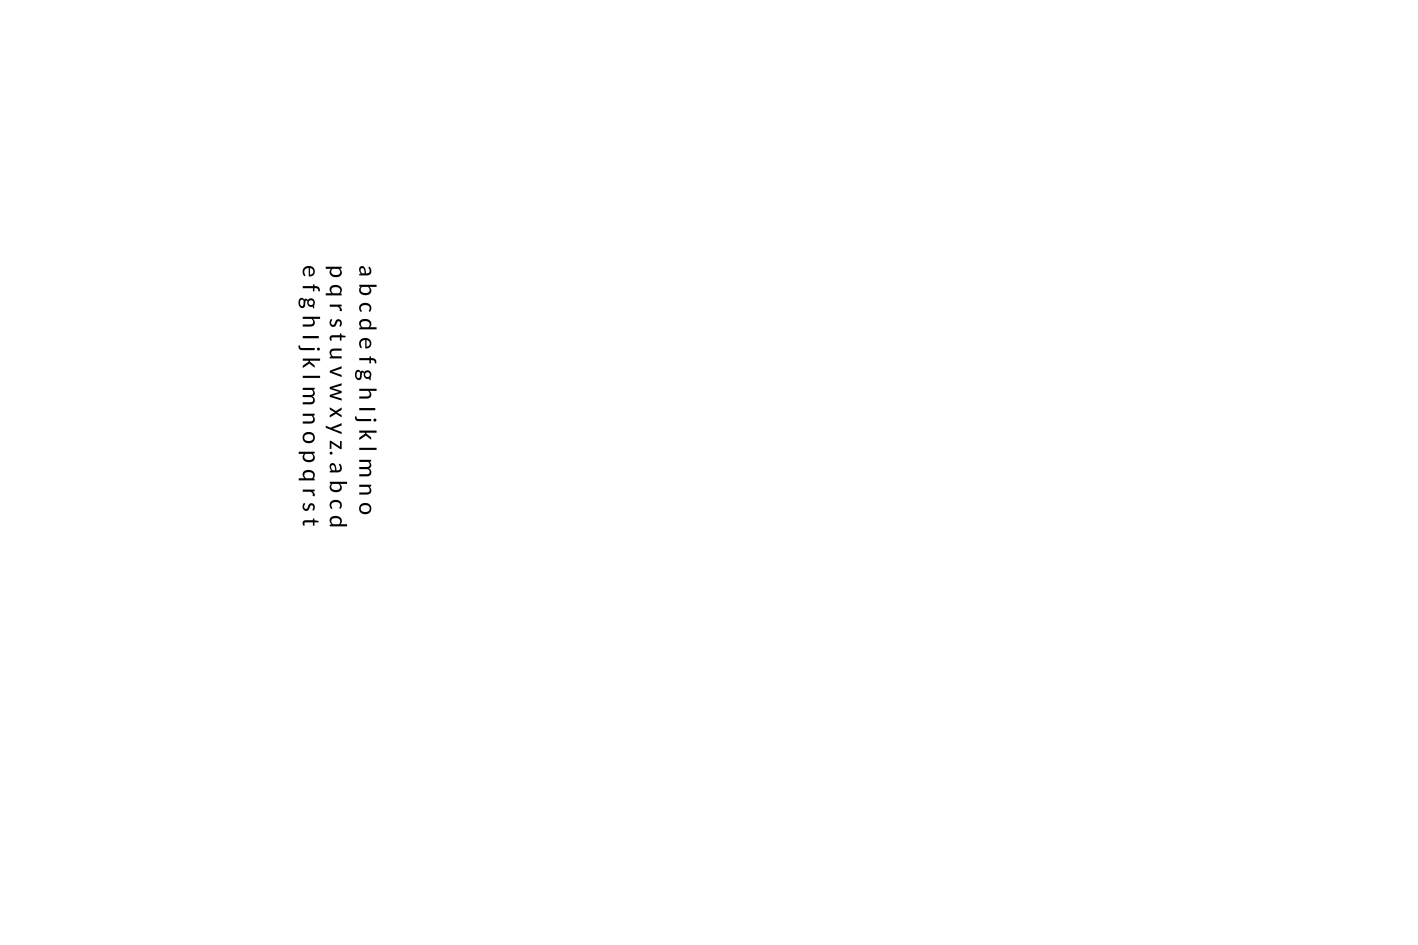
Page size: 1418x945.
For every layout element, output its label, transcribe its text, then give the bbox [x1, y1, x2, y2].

text_box a b c d e f g h I j k l m n o p q r s t u v w x y z. a b c d e f g h I j k l m n o p q r s t [118, 177, 827, 532]
